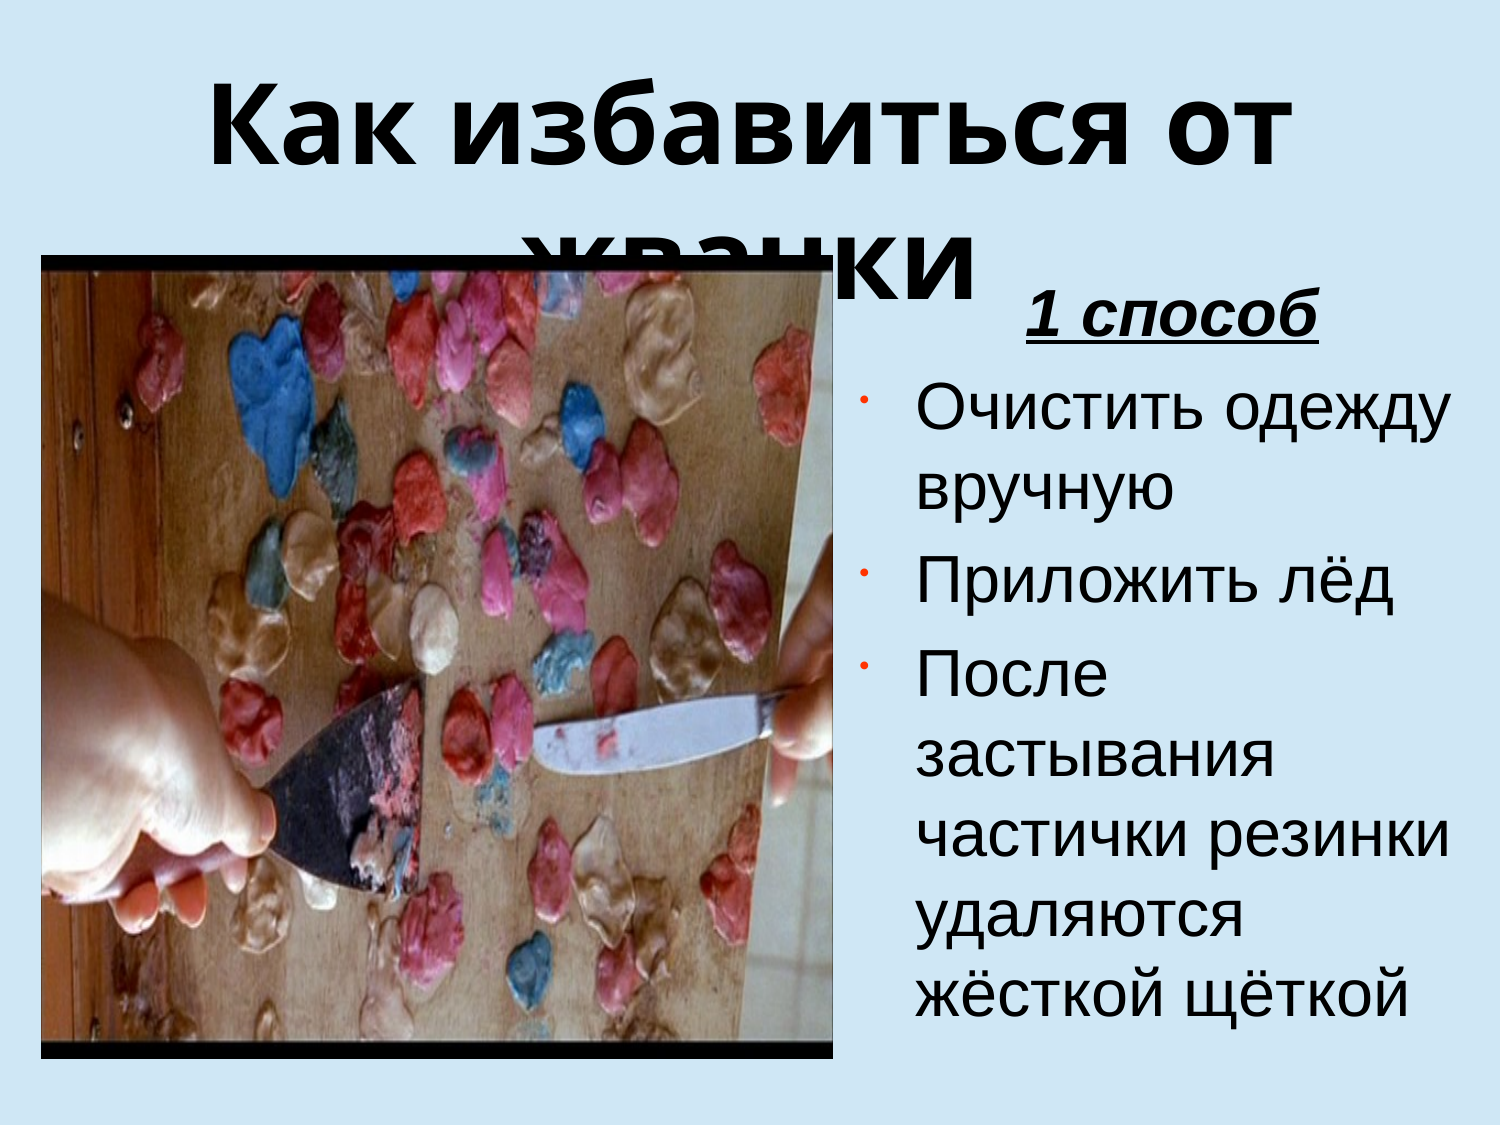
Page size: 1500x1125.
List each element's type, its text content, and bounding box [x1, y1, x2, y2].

picture [41, 255, 833, 1059]
title Как избавиться от жвачки [75, 45, 1425, 233]
list 1 способ Очистить одежду вручную Приложить лёд После застывания частички резинки удаляются жёсткой щёткой [844, 262, 1500, 1083]
